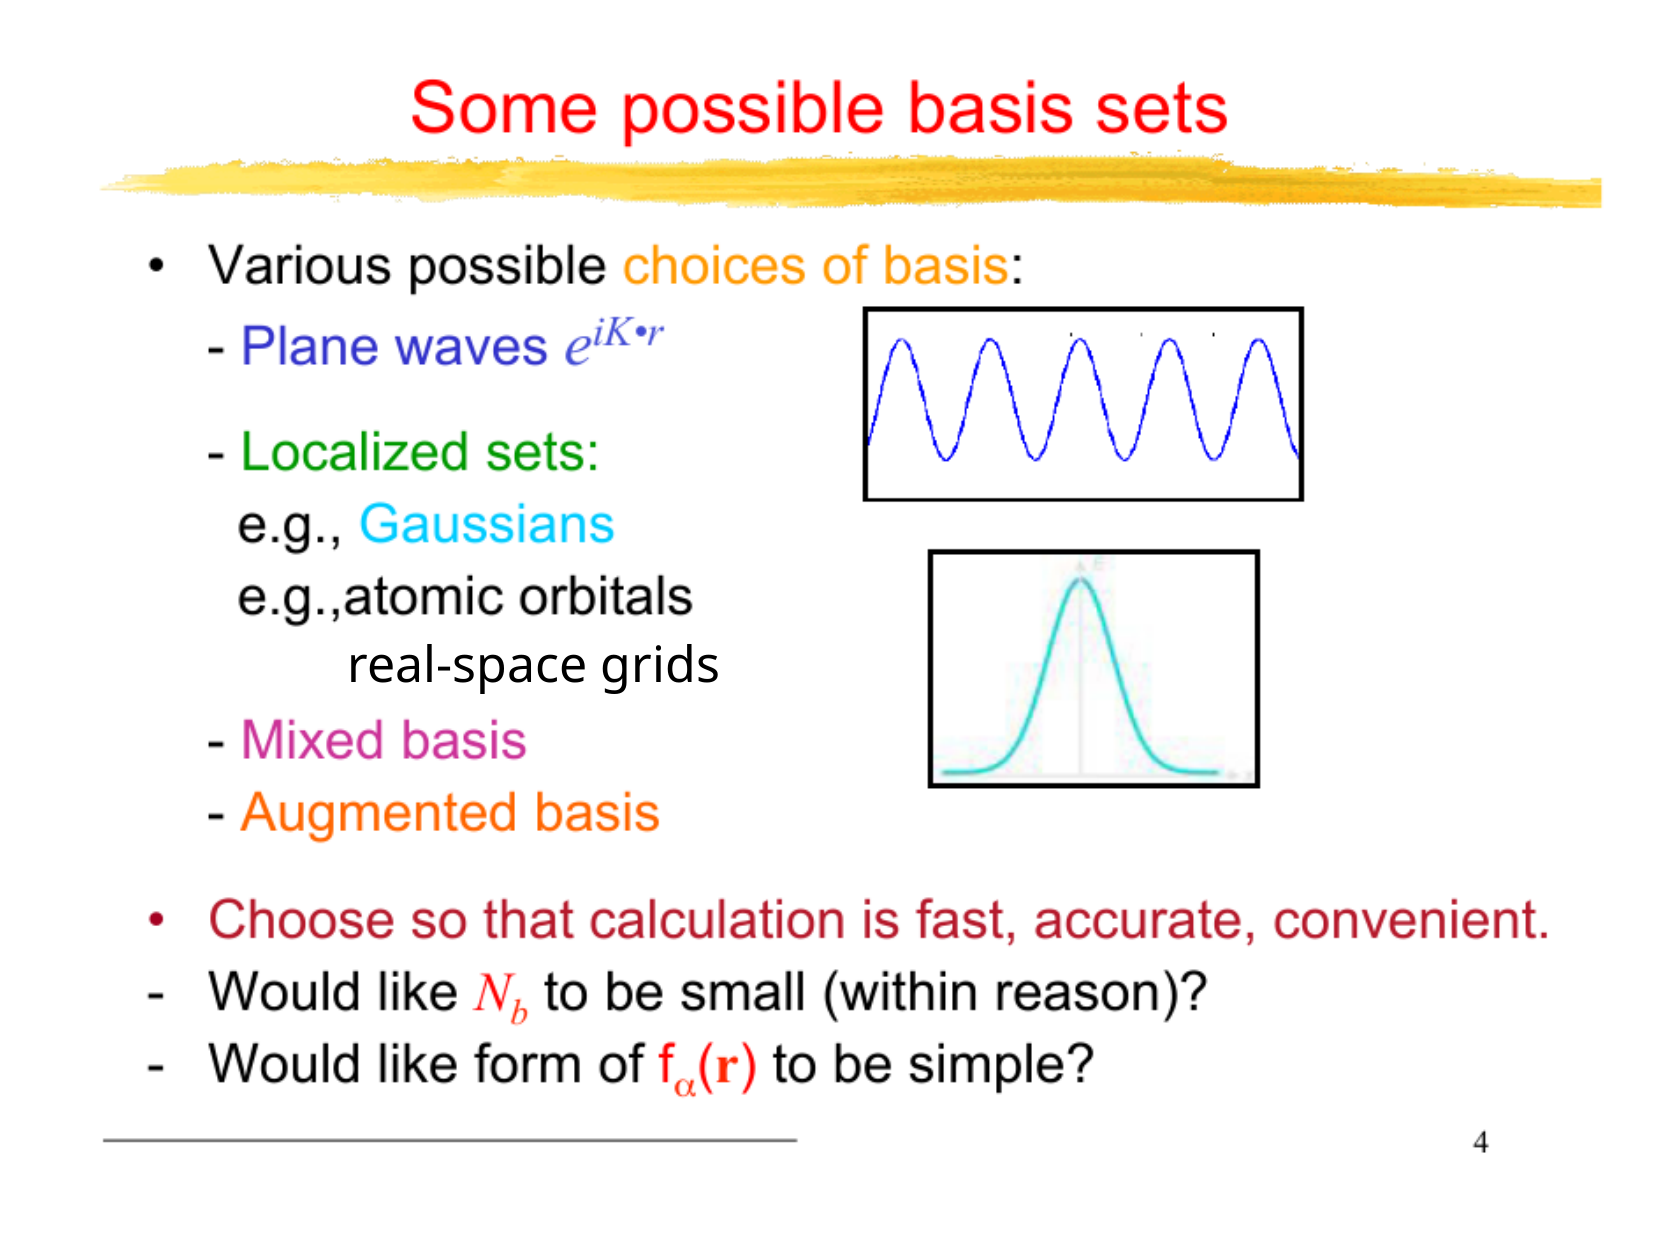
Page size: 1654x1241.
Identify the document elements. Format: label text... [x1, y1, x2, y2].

text_box real-space grids [333, 621, 769, 695]
picture [0, 0, 1621, 1218]
